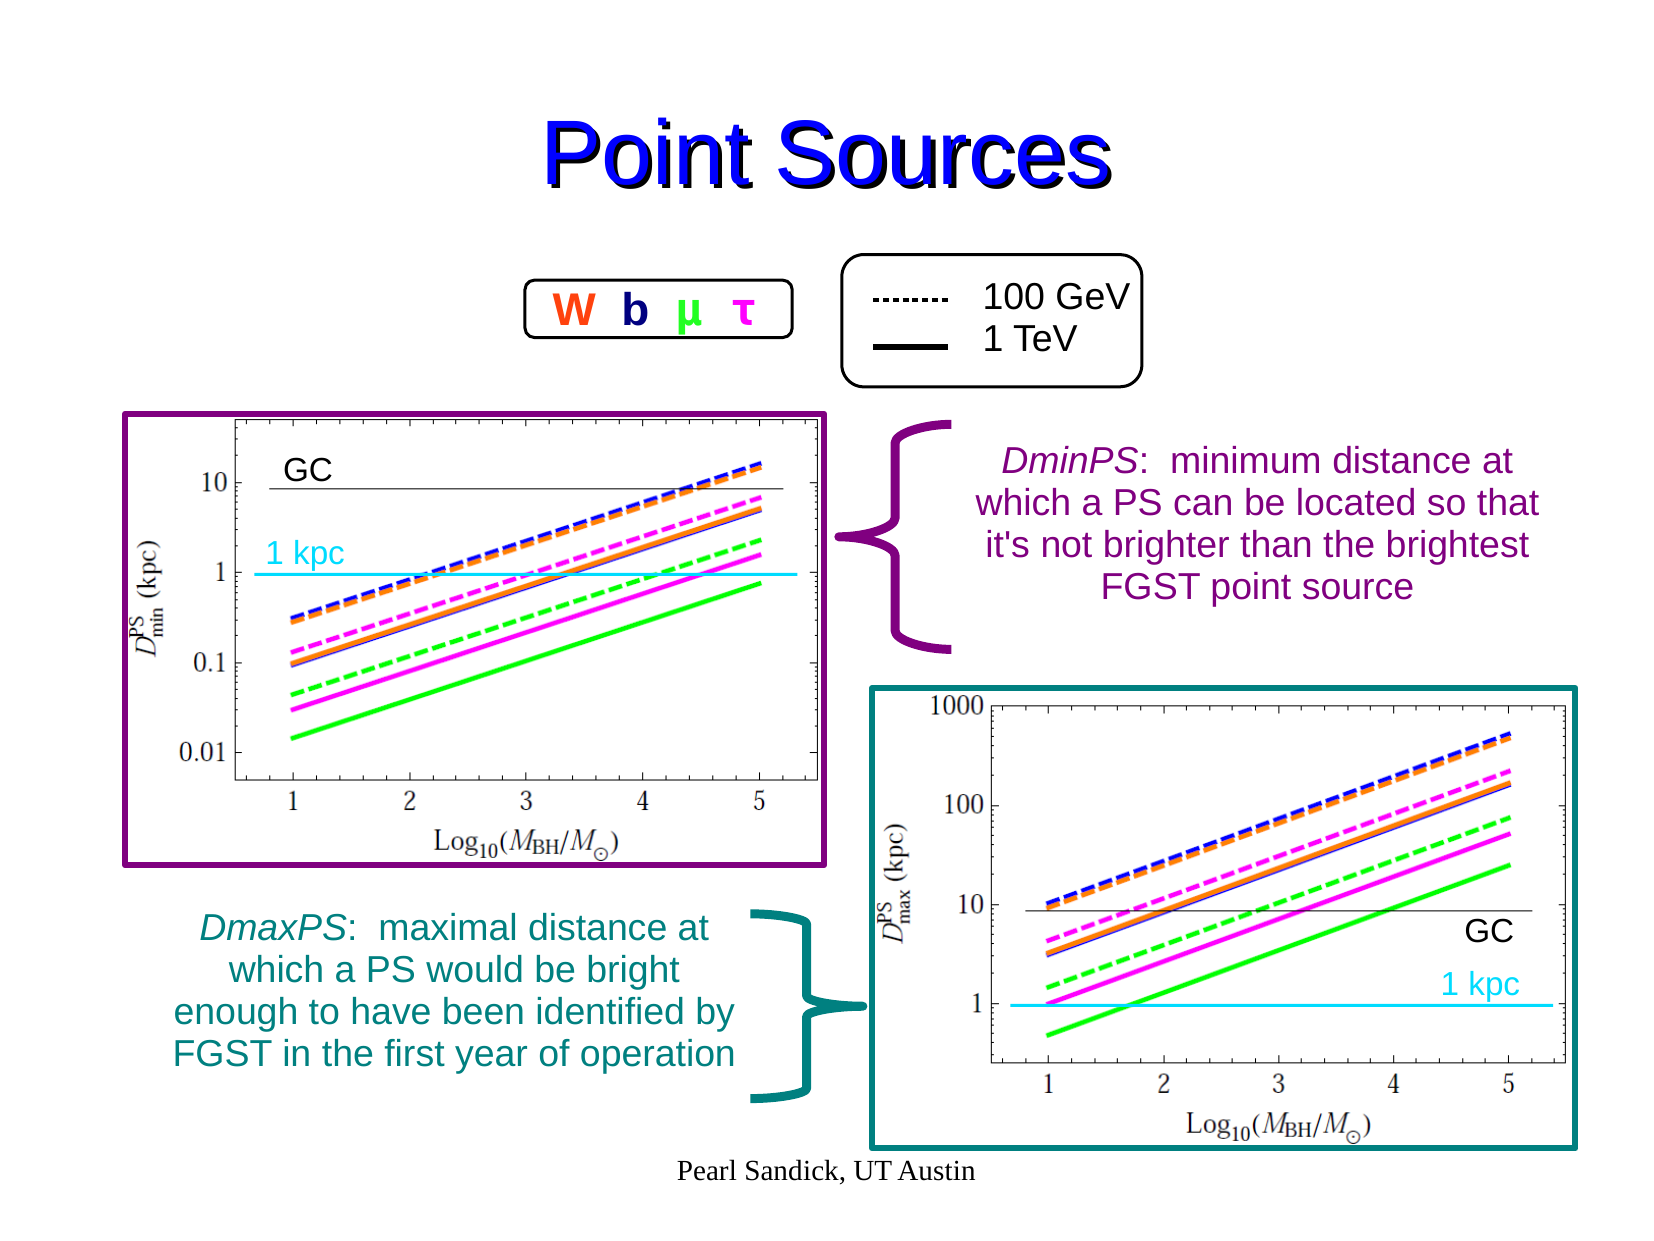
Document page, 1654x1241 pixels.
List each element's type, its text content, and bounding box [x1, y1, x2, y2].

text_box 1 kpc [1425, 957, 1536, 1014]
text_box GC [1449, 904, 1529, 957]
picture [128, 416, 822, 863]
text_box [841, 254, 1141, 387]
text_box DmaxPS: maximal distance at which a PS would be bright enough to have been identified by FGST in the first year of operation [157, 898, 761, 1101]
title Point Sources [82, 49, 1571, 257]
text_box 100 GeV 1 TeV [967, 268, 1154, 377]
text_box GC [268, 444, 348, 501]
text_box W b μ τ [537, 275, 776, 350]
text_box [524, 280, 537, 338]
text_box [776, 280, 793, 338]
text_box 1 kpc [250, 526, 361, 583]
text_box DminPS: minimum distance at which a PS can be located so that it's not brighter than the brightest FGST point source [960, 432, 1564, 658]
picture [875, 691, 1573, 1146]
